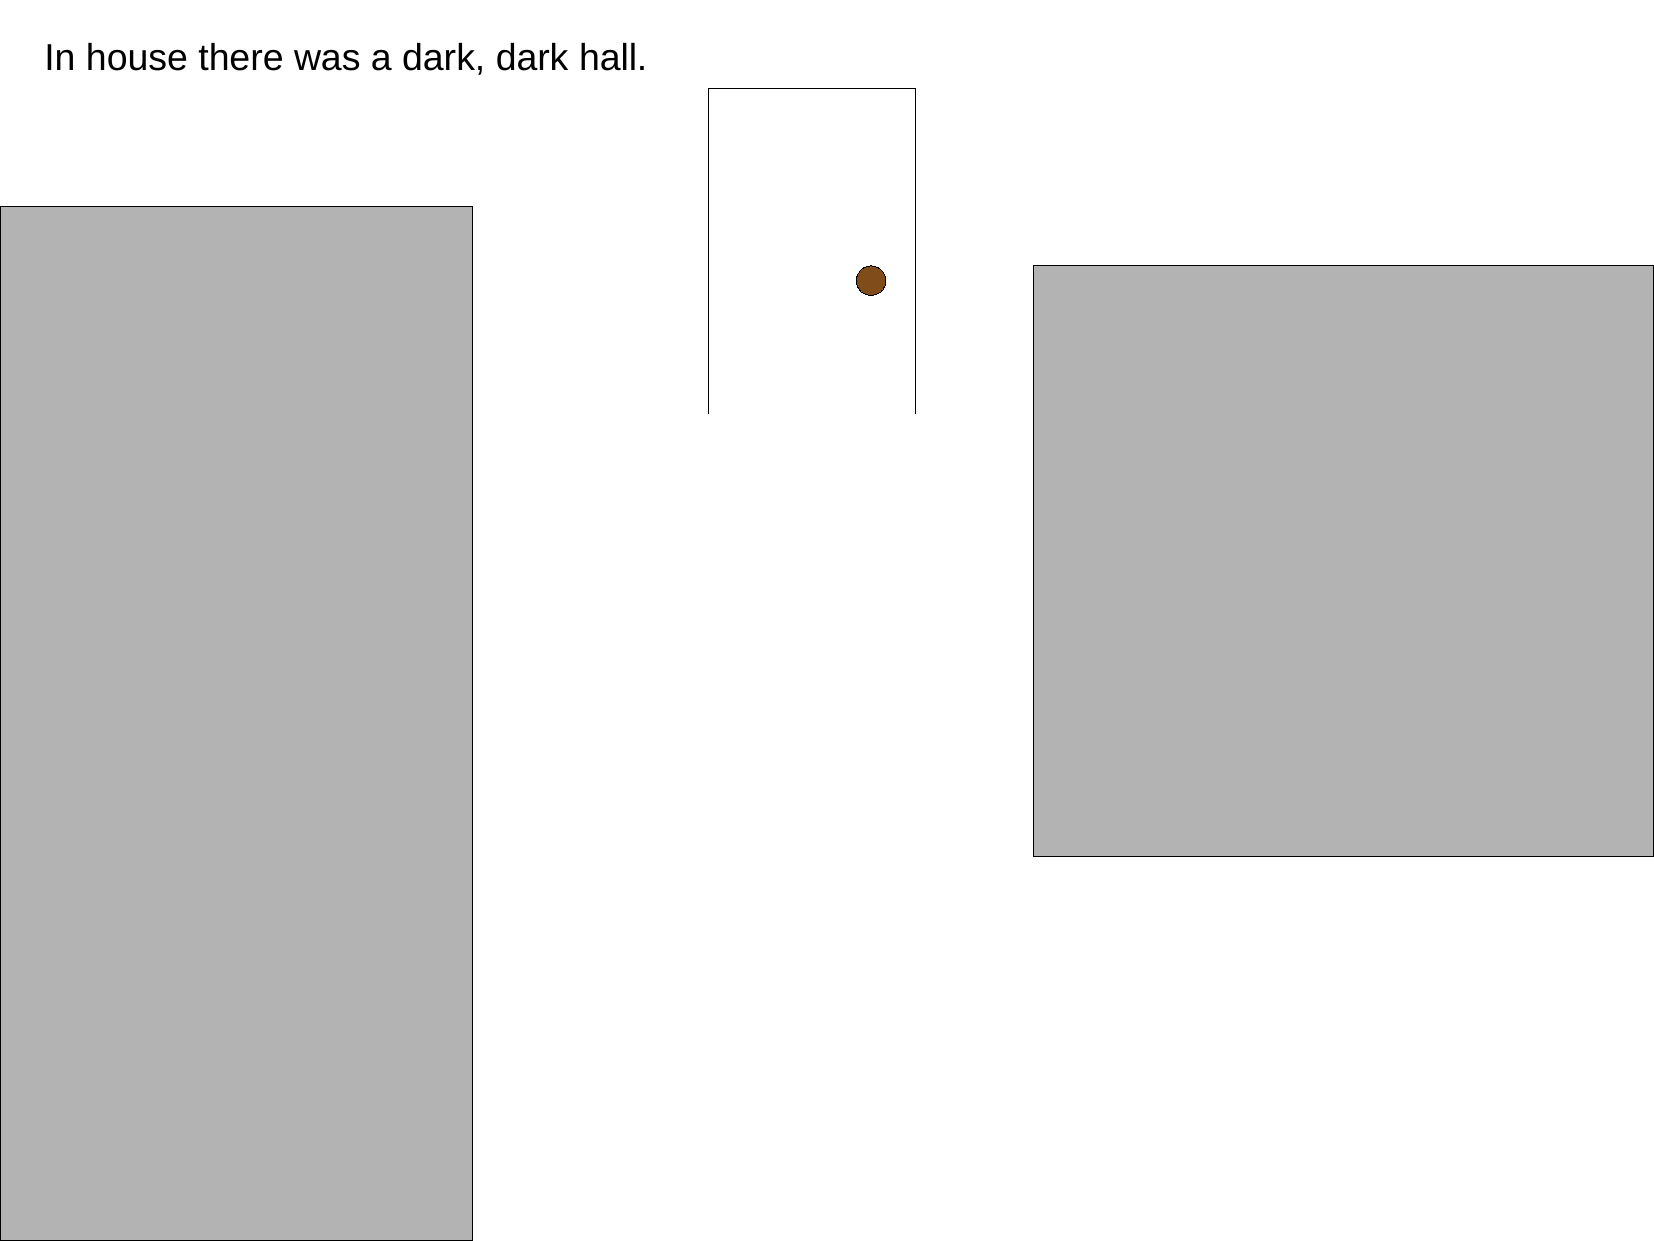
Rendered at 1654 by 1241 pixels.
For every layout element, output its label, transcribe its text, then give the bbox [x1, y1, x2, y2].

text_box [856, 265, 886, 296]
text_box [0, 206, 473, 1241]
text_box [1033, 265, 1654, 857]
text_box In house there was a dark, dark hall. [29, 29, 857, 87]
